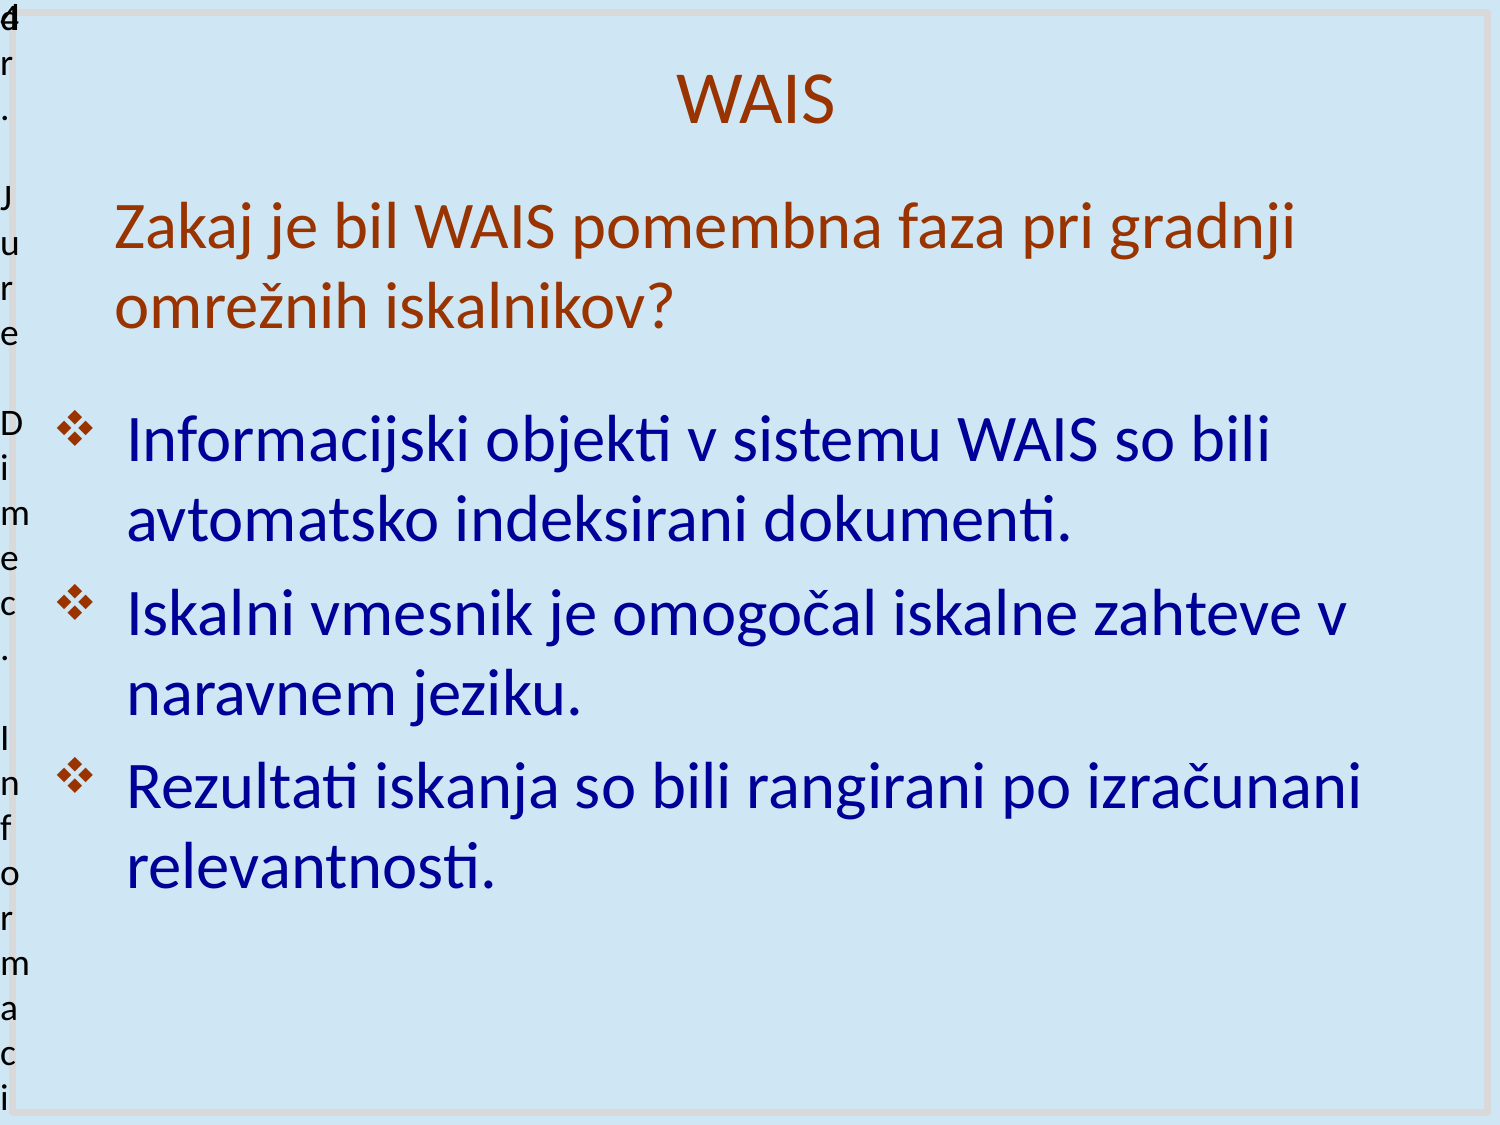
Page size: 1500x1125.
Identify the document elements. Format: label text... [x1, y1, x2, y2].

title WAIS [37, 37, 1475, 150]
list Informacijski objekti v sistemu WAIS so bili avtomatsko indeksirani dokumenti. Iskalni vmesnik je omogočal iskalne zahteve v naravnem jeziku. Rezultati iskanja so bili rangirani po izračunani relevantnosti. [37, 387, 1475, 1050]
text_box Zakaj je bil WAIS pomembna faza pri gradnji omrežnih iskalnikov? [99, 174, 1475, 350]
